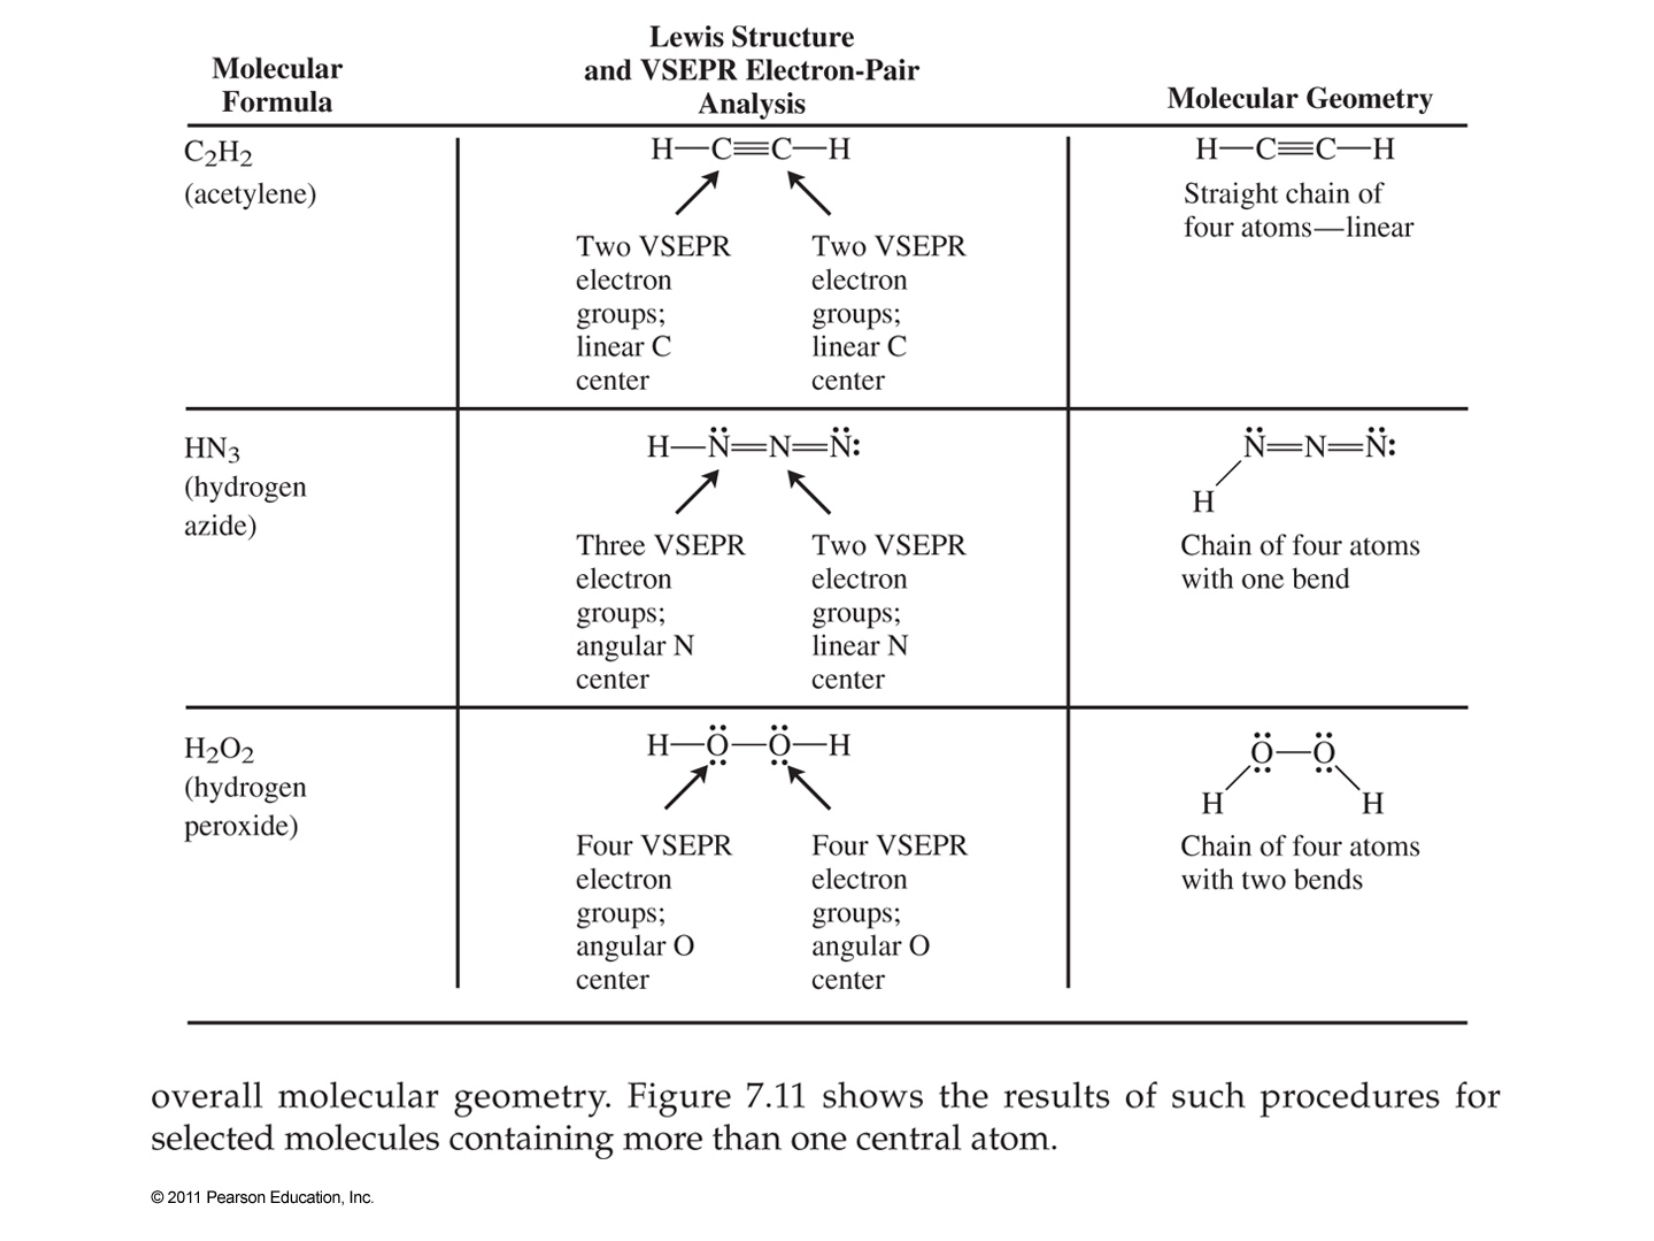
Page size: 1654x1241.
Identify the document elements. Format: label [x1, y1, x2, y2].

picture [129, 0, 1525, 1241]
